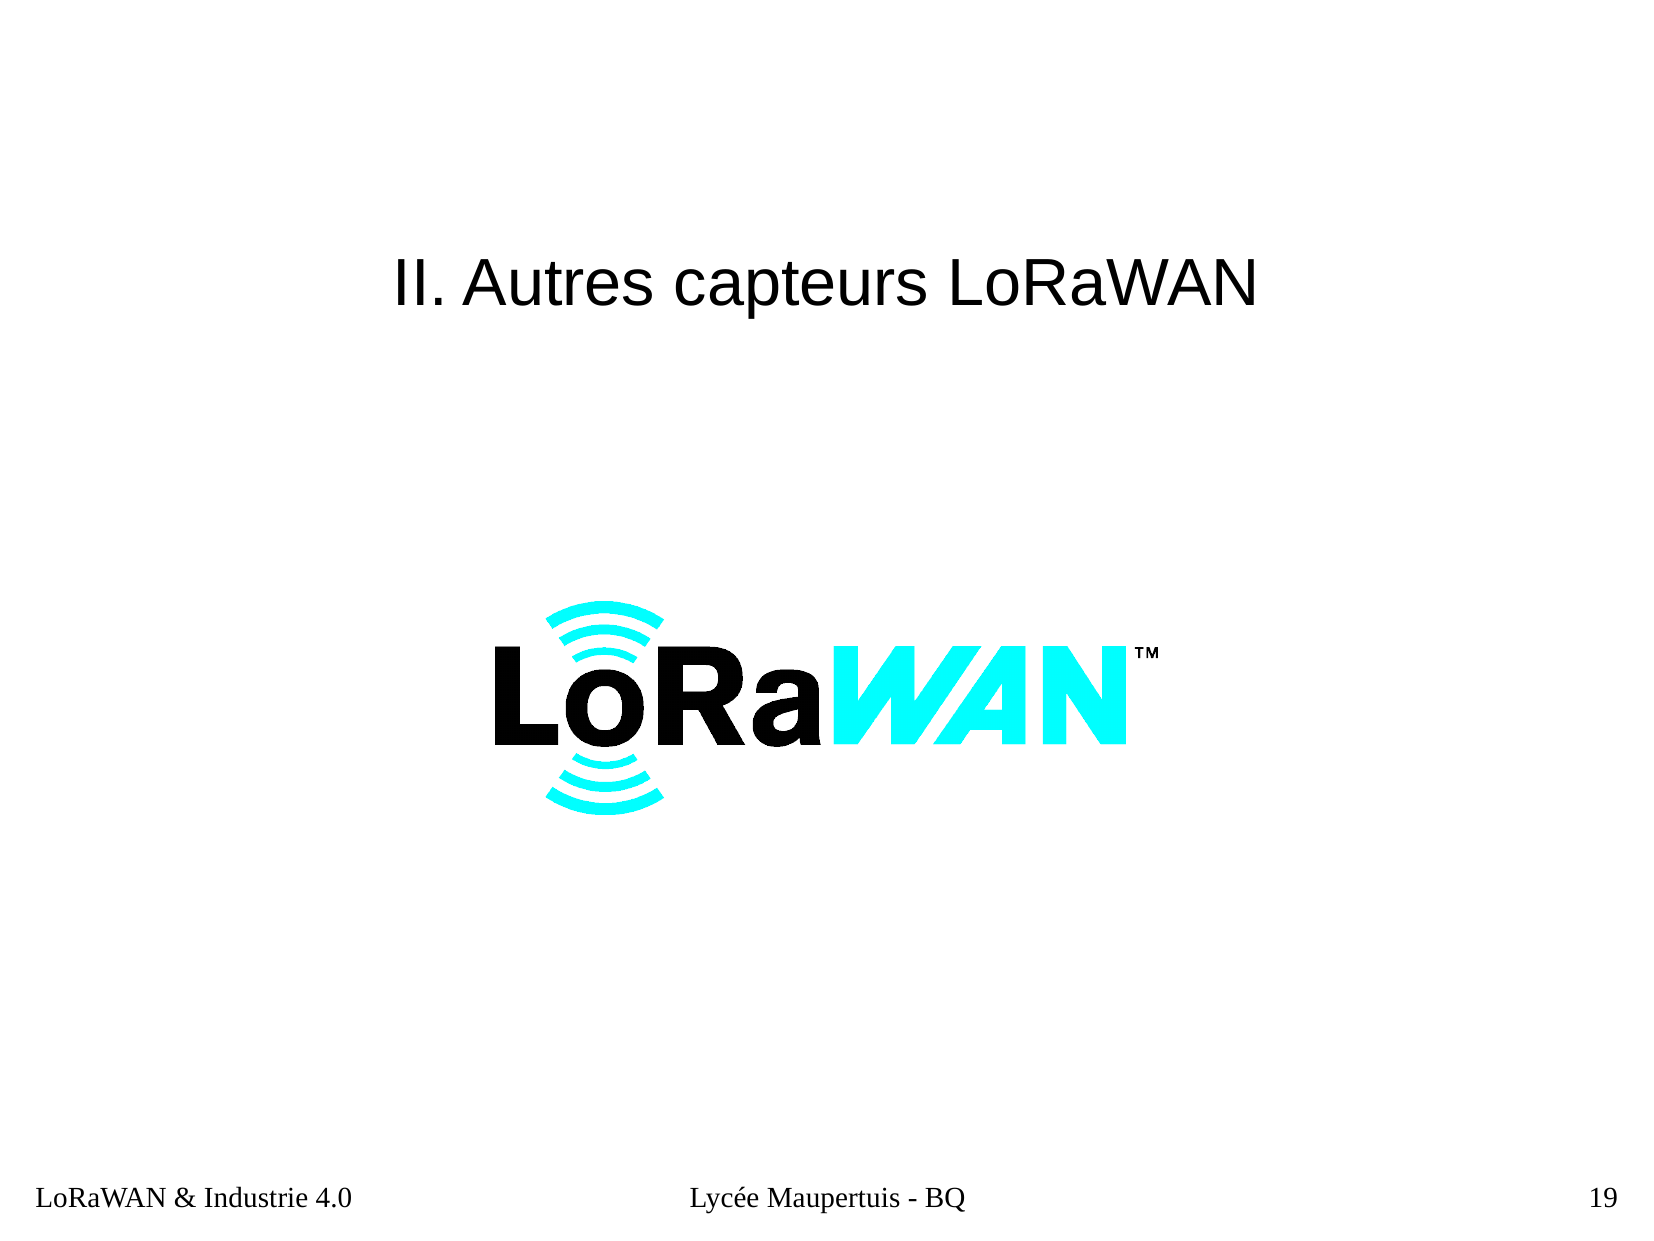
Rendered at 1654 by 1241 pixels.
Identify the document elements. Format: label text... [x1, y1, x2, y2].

picture [495, 601, 1158, 815]
subtitle II. Autres capteurs LoRaWAN [35, 35, 1619, 529]
